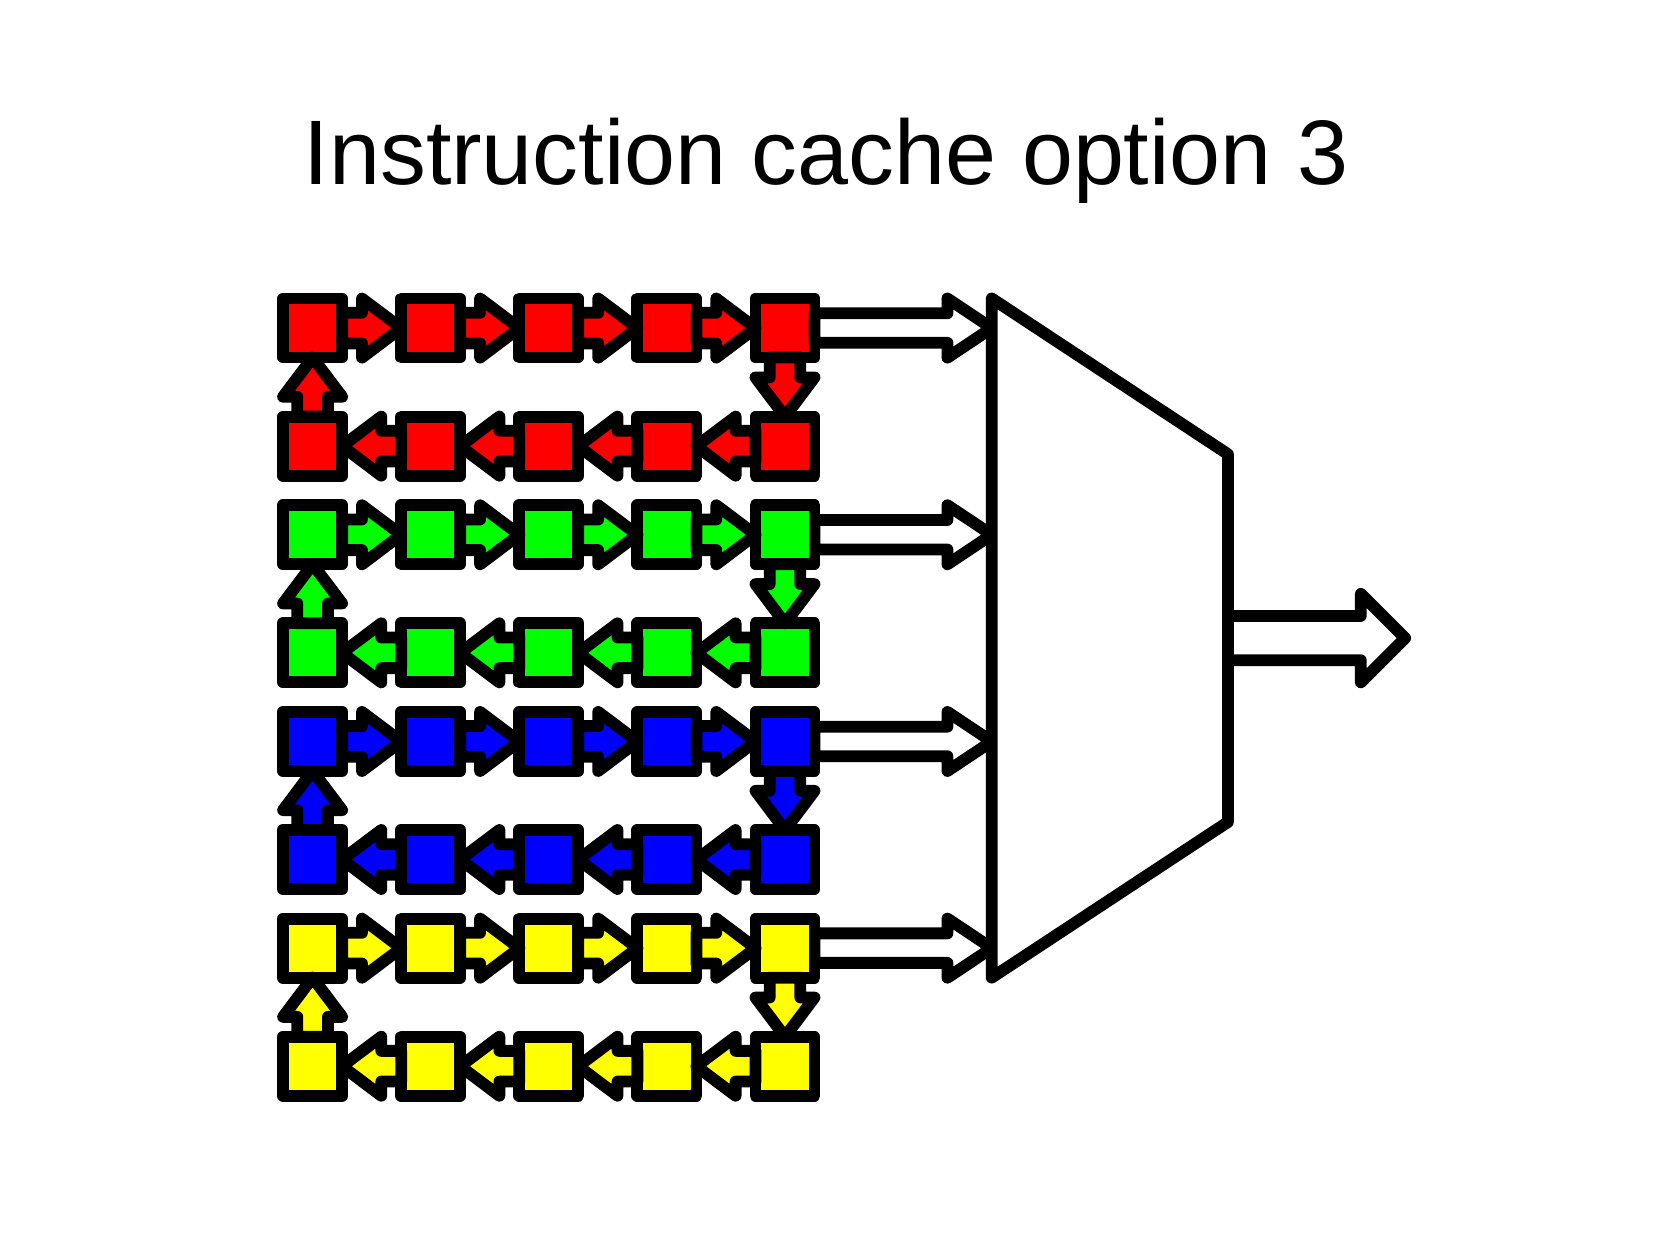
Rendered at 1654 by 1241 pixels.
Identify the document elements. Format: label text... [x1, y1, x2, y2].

title Instruction cache option 3 [82, 56, 1571, 250]
text_box [283, 298, 1406, 1096]
